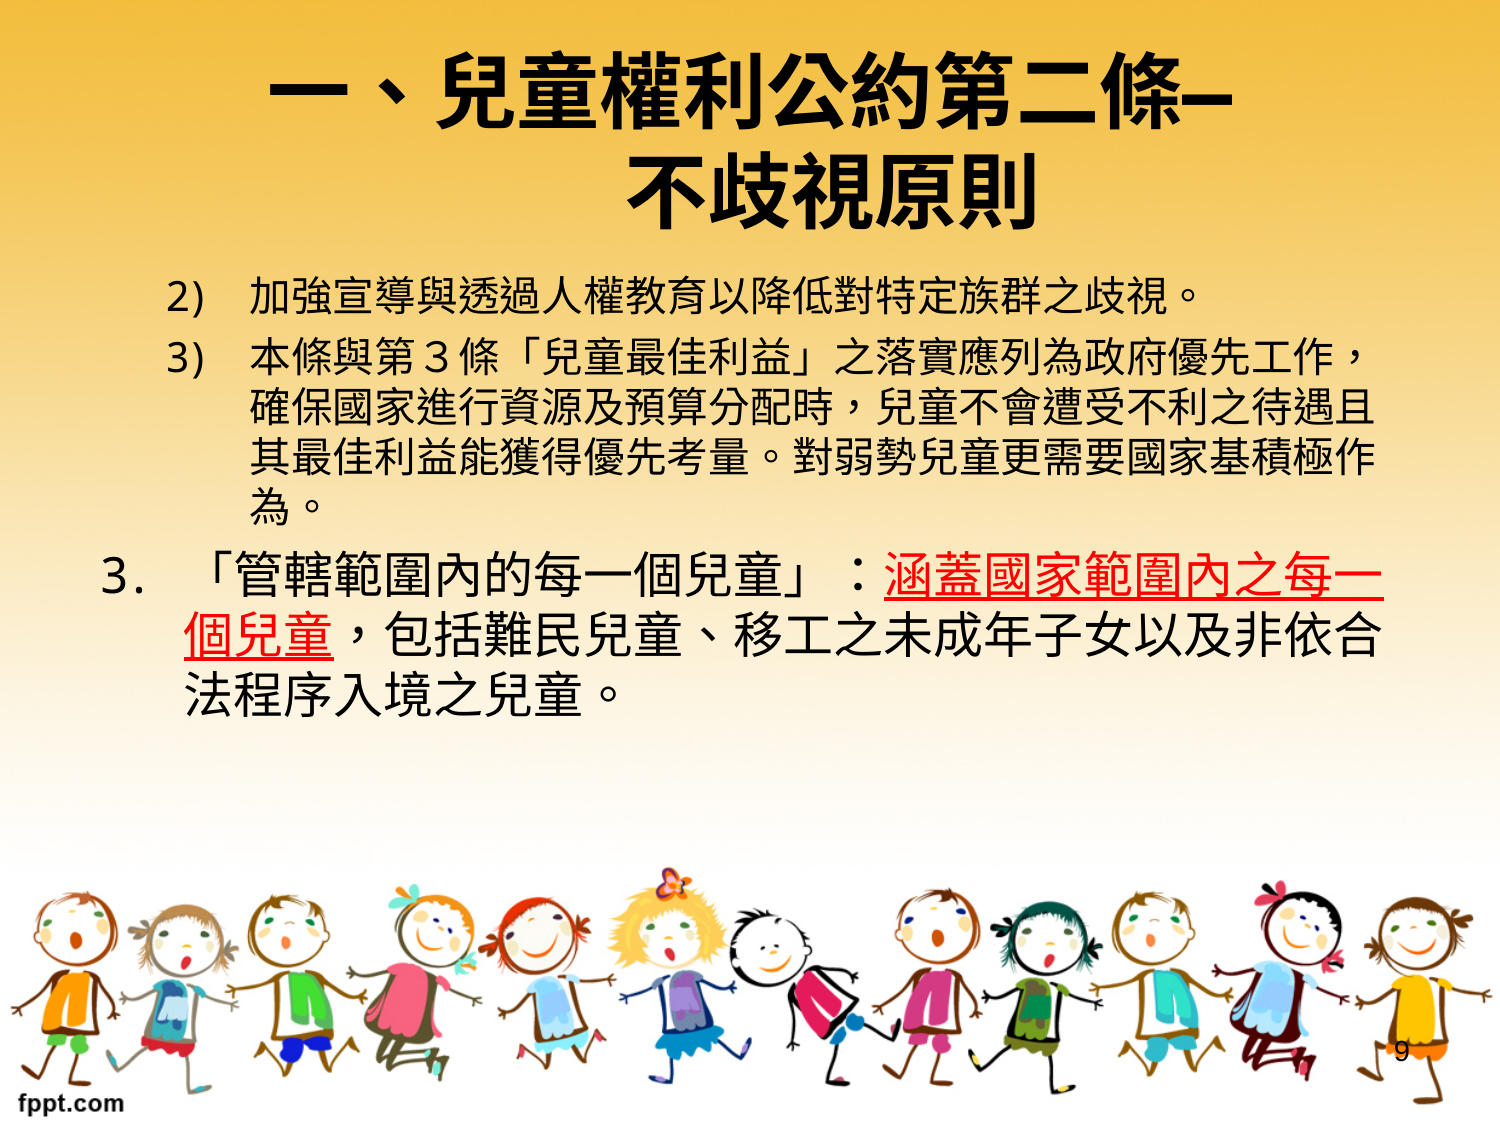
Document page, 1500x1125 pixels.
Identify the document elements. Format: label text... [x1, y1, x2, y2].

text_box <編號> [1074, 1024, 1426, 1103]
title 一、兒童權利公約第二條— 不歧視原則 [75, 45, 1426, 233]
picture [0, 0, 1500, 1125]
list 加強宣導與透過人權教育以降低對特定族群之歧視。 本條與第３條「兒童最佳利益」之落實應列為政府優先工作，確保國家進行資源及預算分配時，兒童不會遭受不利之待遇且其最佳利益能獲得優先考量。對弱勢兒童更需要國家基積極作為。 「管轄範圍內的每一個兒童」：涵蓋國家範圍內之每一個兒童，包括難民兒童、移工之未成年子女以及非依合法程序入境之兒童。 [75, 262, 1426, 1005]
